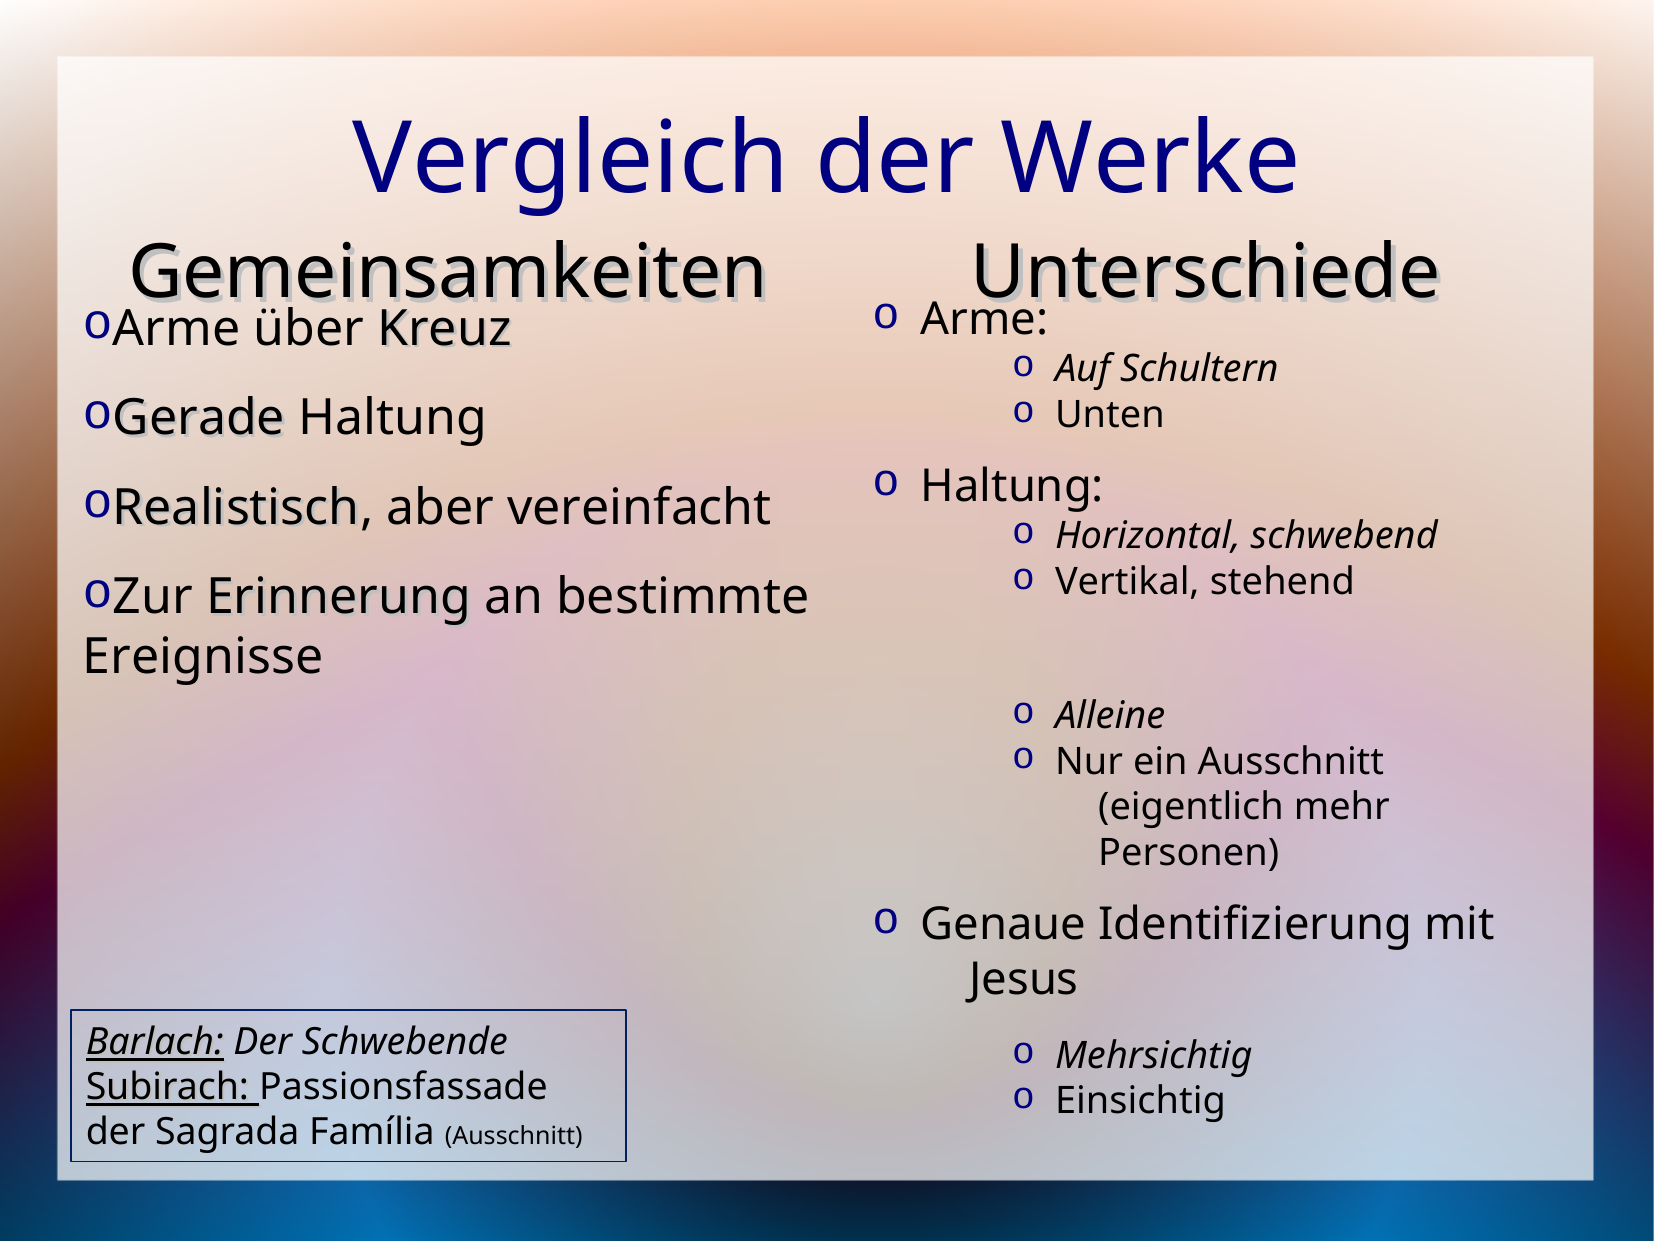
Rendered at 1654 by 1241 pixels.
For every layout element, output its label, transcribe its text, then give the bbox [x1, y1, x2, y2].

text_box Barlach: Der Schwebende Subirach: Passionsfassade der Sagrada Família (Ausschnitt) [70, 1009, 626, 1162]
list Arme über Kreuz Gerade Haltung Realistisch, aber vereinfacht Zur Erinnerung an bestimmte Ereignisse [82, 295, 814, 715]
list Arme: Auf Schultern Unten Haltung: Horizontal, schwebend Vertikal, stehend Alleine Nur ein Ausschnitt (eigentlich mehr Personen) Genaue Identifizierung mit Jesus Mehrsichtig Einsichtig [840, 289, 1572, 1129]
list Gemeinsamkeiten [82, 197, 814, 295]
list Unterschiede [840, 197, 1572, 289]
title Vergleich der Werke [82, 49, 1572, 257]
